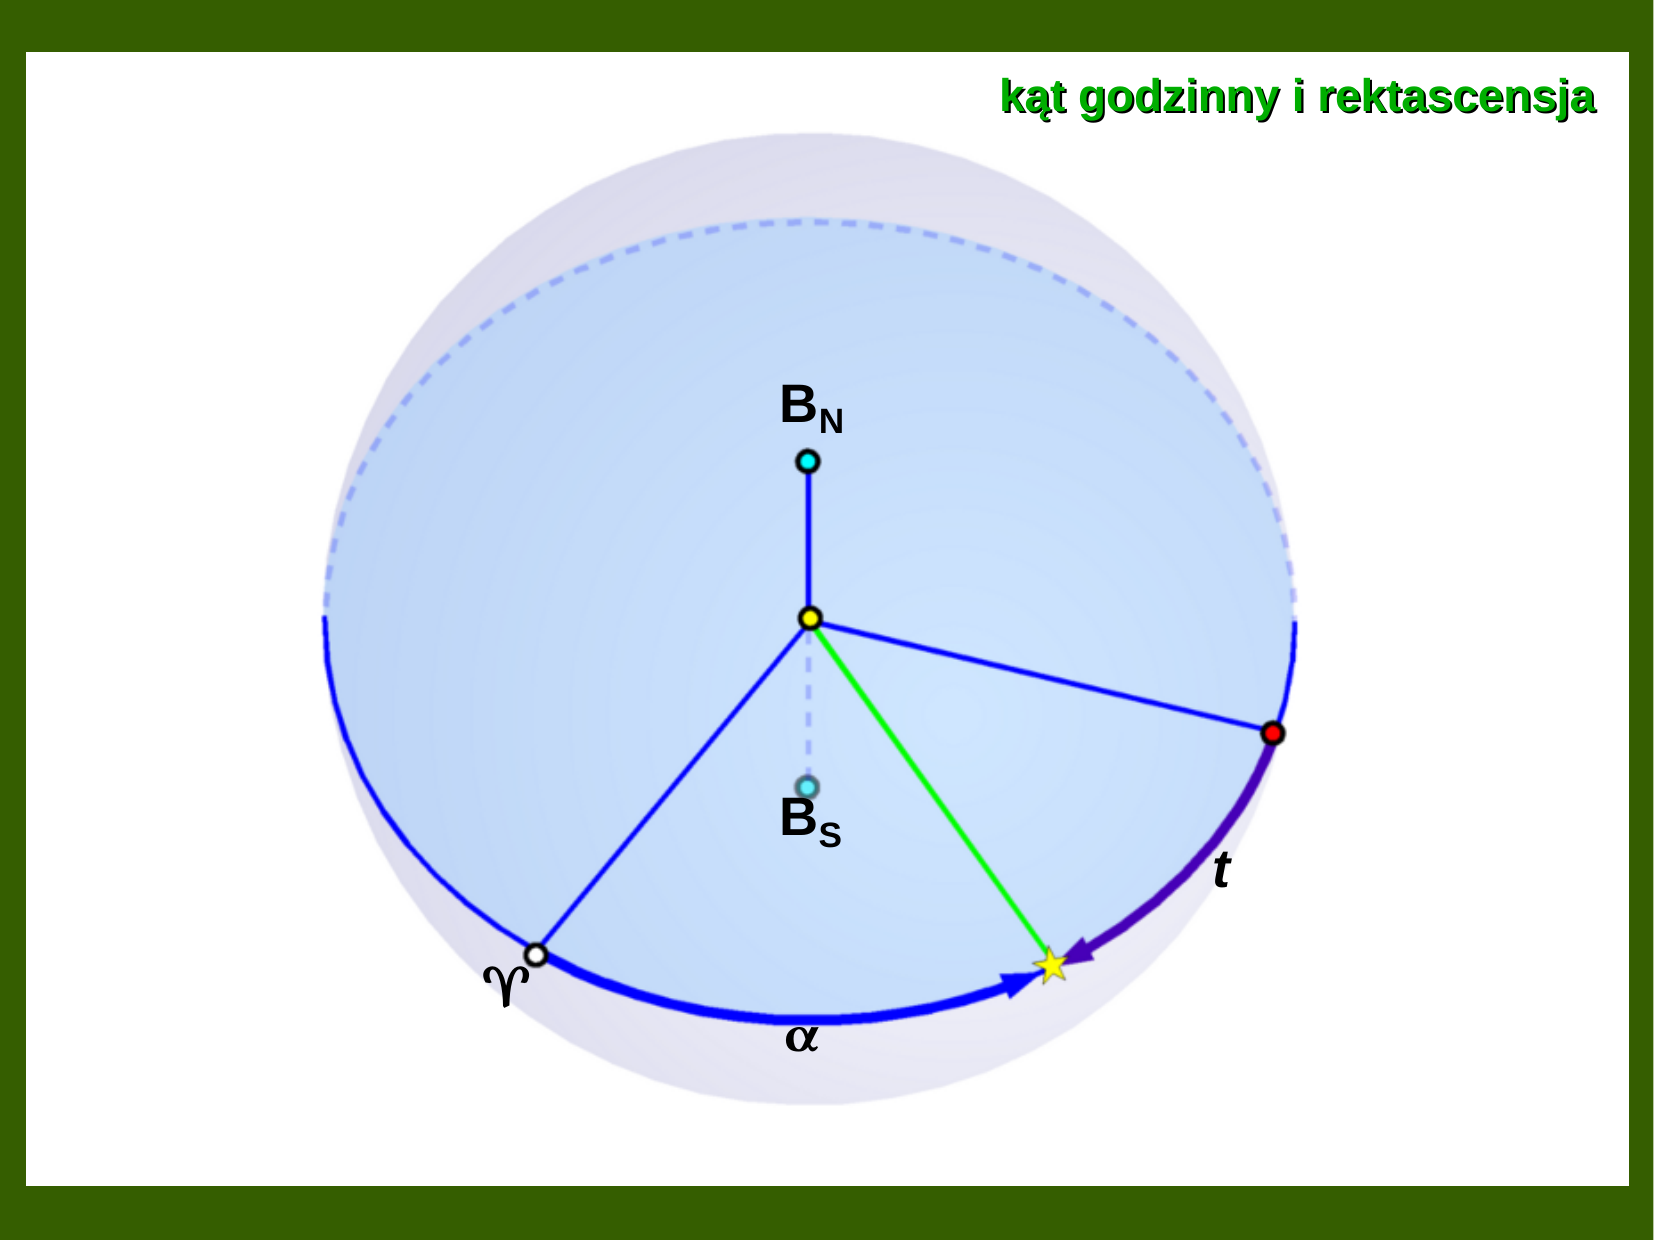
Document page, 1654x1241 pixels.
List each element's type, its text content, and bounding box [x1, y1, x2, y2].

picture [26, 52, 1629, 1186]
text_box BS [764, 779, 857, 863]
text_box t [1198, 831, 1246, 907]
text_box ♈ [467, 944, 546, 1022]
text_box α [769, 996, 835, 1073]
text_box kąt godzinny i rektascensja [984, 62, 1611, 129]
text_box BN [764, 366, 860, 449]
